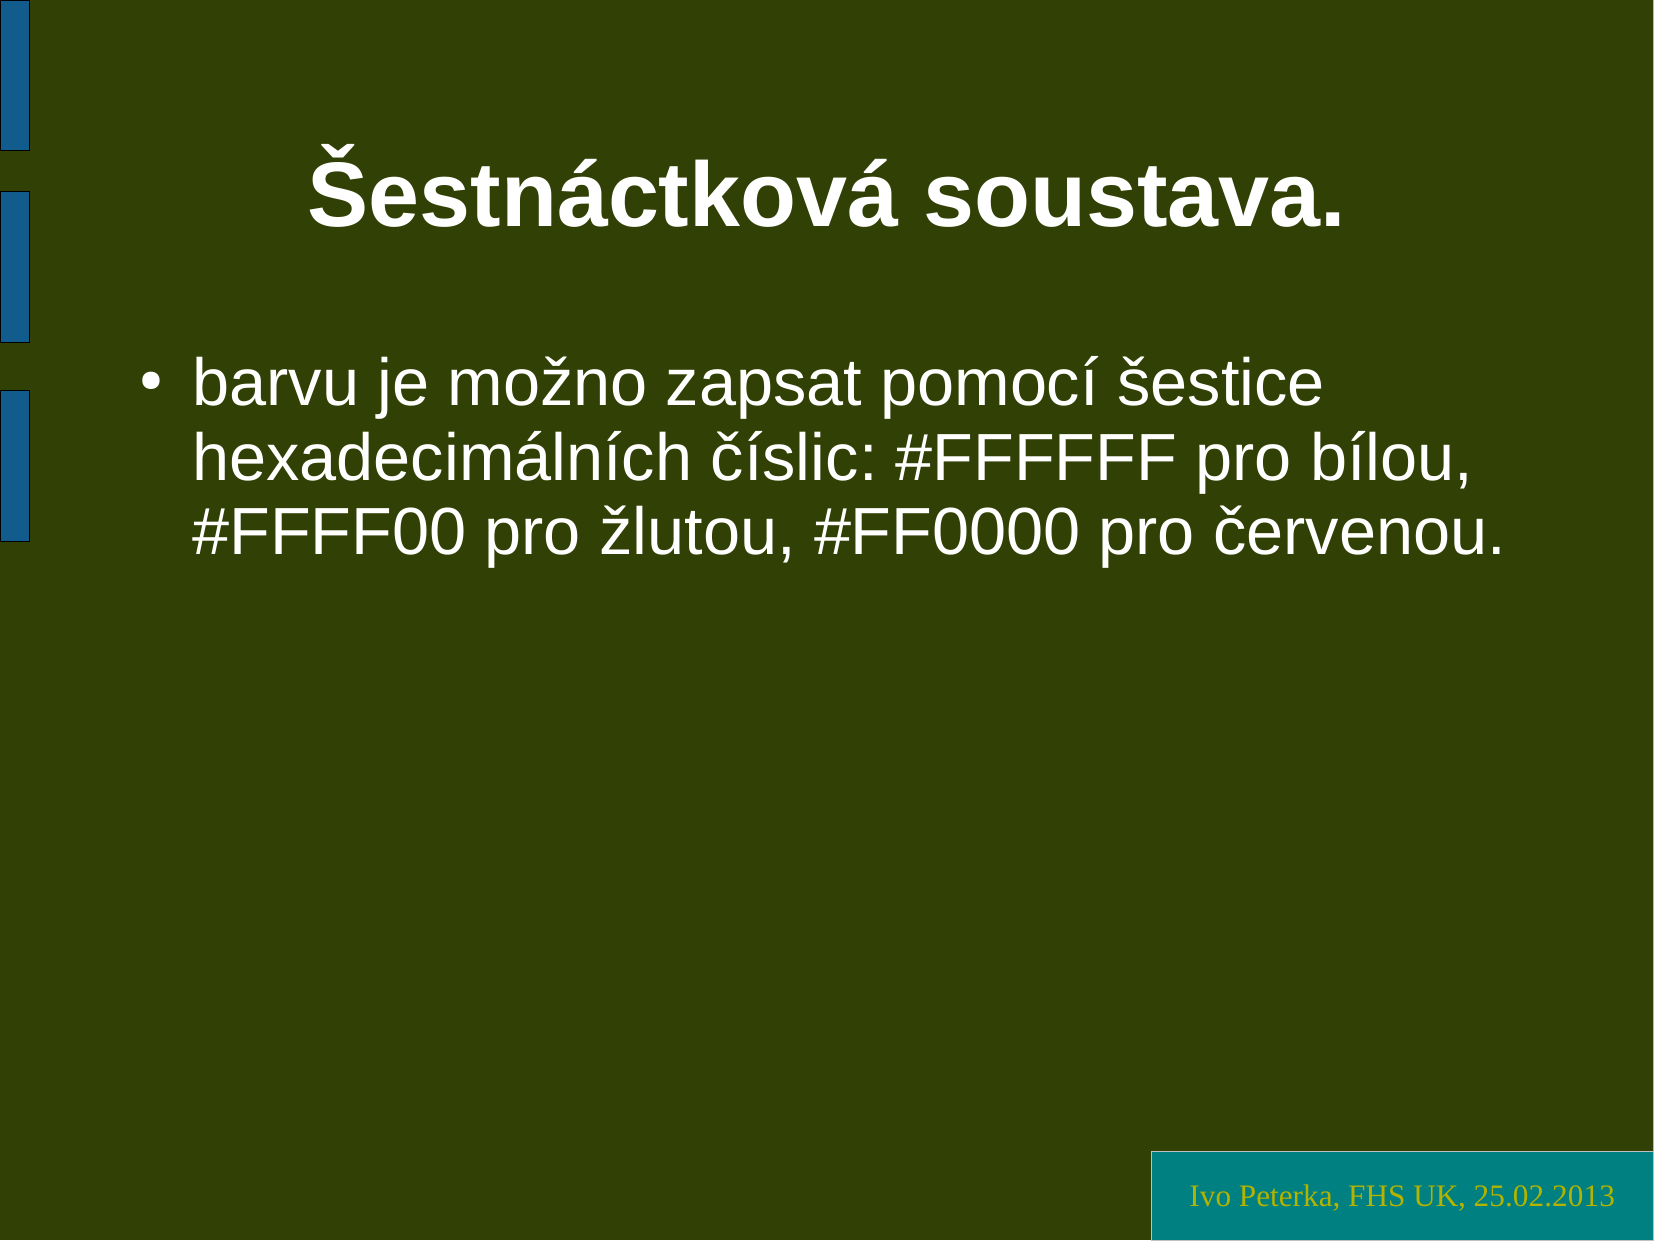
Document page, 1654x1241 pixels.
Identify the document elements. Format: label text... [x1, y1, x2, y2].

list barvu je možno zapsat pomocí šestice hexadecimálních číslic: #FFFFFF pro bílou, #FFFF00 pro žlutou, #FF0000 pro červenou. [121, 344, 1534, 1112]
title Šestnáctková soustava. [121, 98, 1534, 291]
